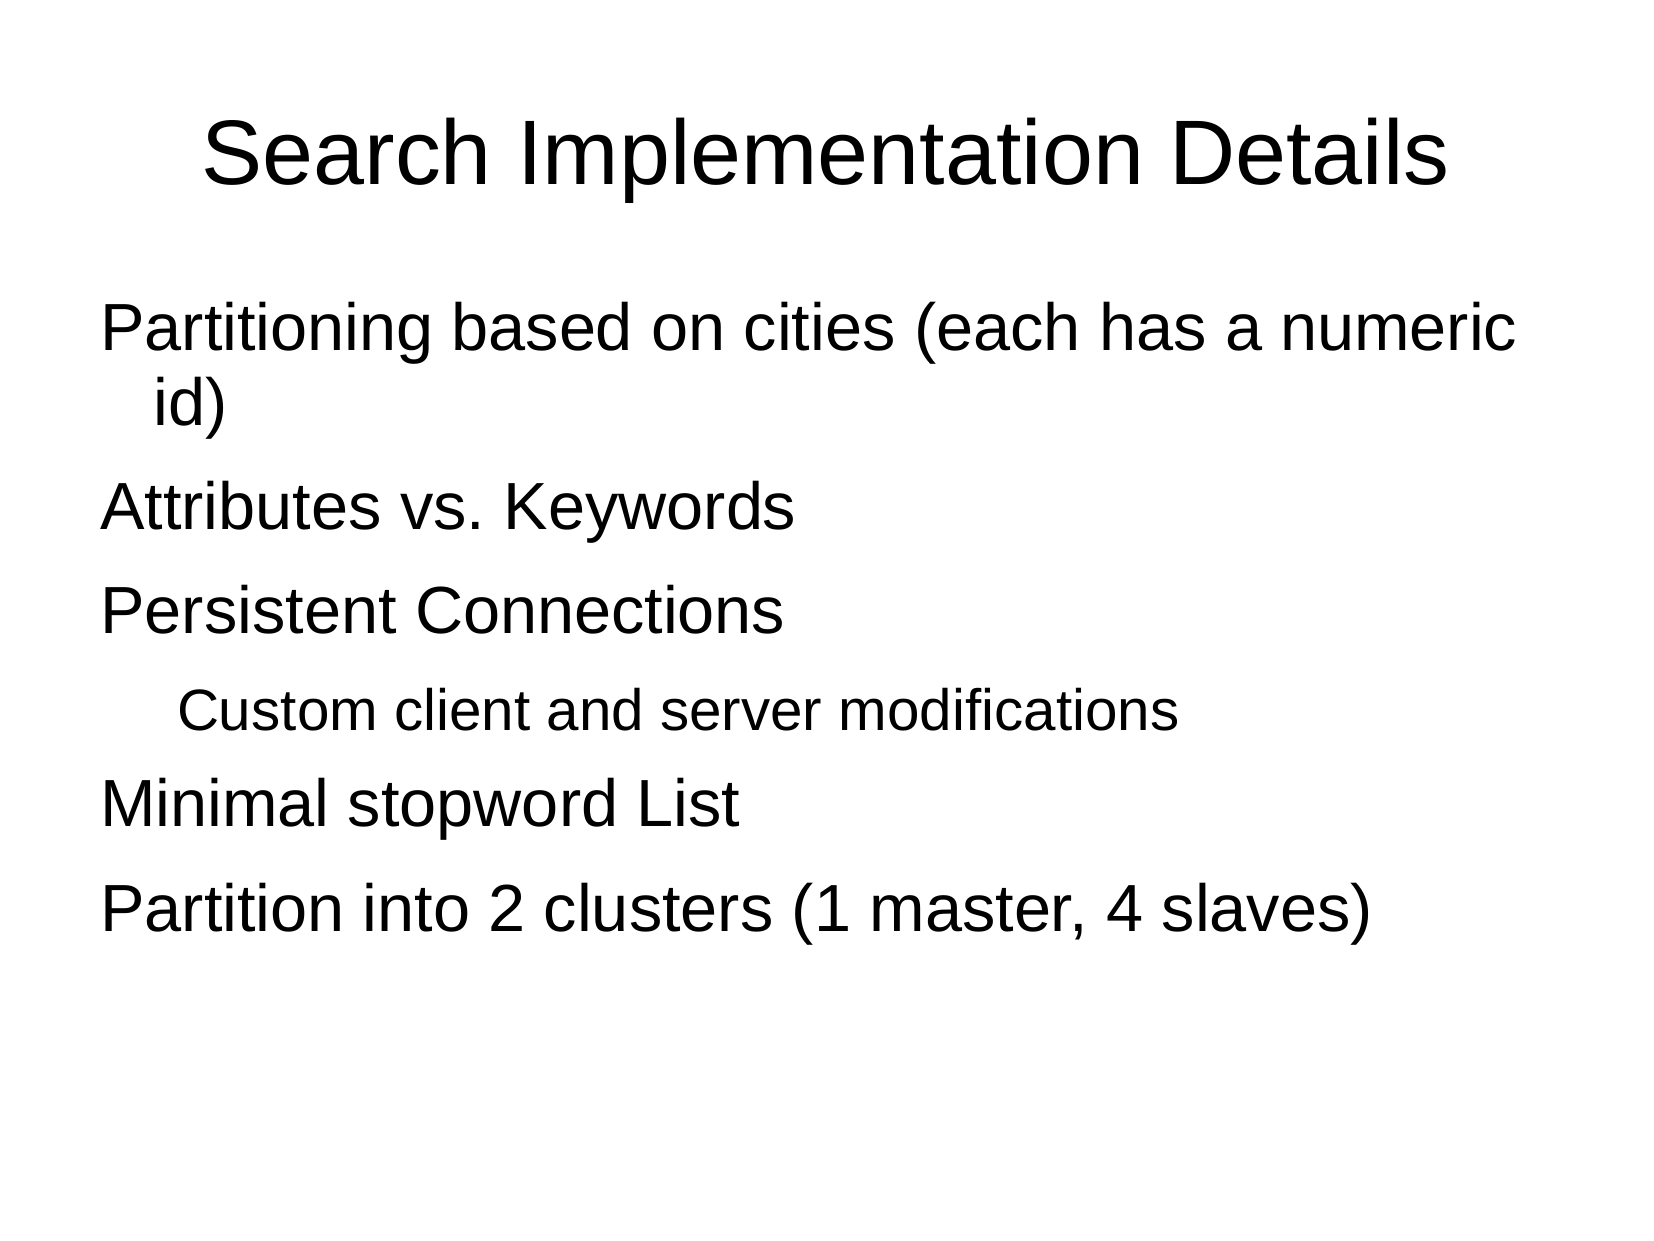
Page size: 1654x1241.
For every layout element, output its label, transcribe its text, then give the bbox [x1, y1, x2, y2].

list Partitioning based on cities (each has a numeric id) Attributes vs. Keywords Persistent Connections Custom client and server modifications Minimal stopword List Partition into 2 clusters (1 master, 4 slaves) [82, 290, 1571, 1094]
title Search Implementation Details [82, 56, 1571, 250]
